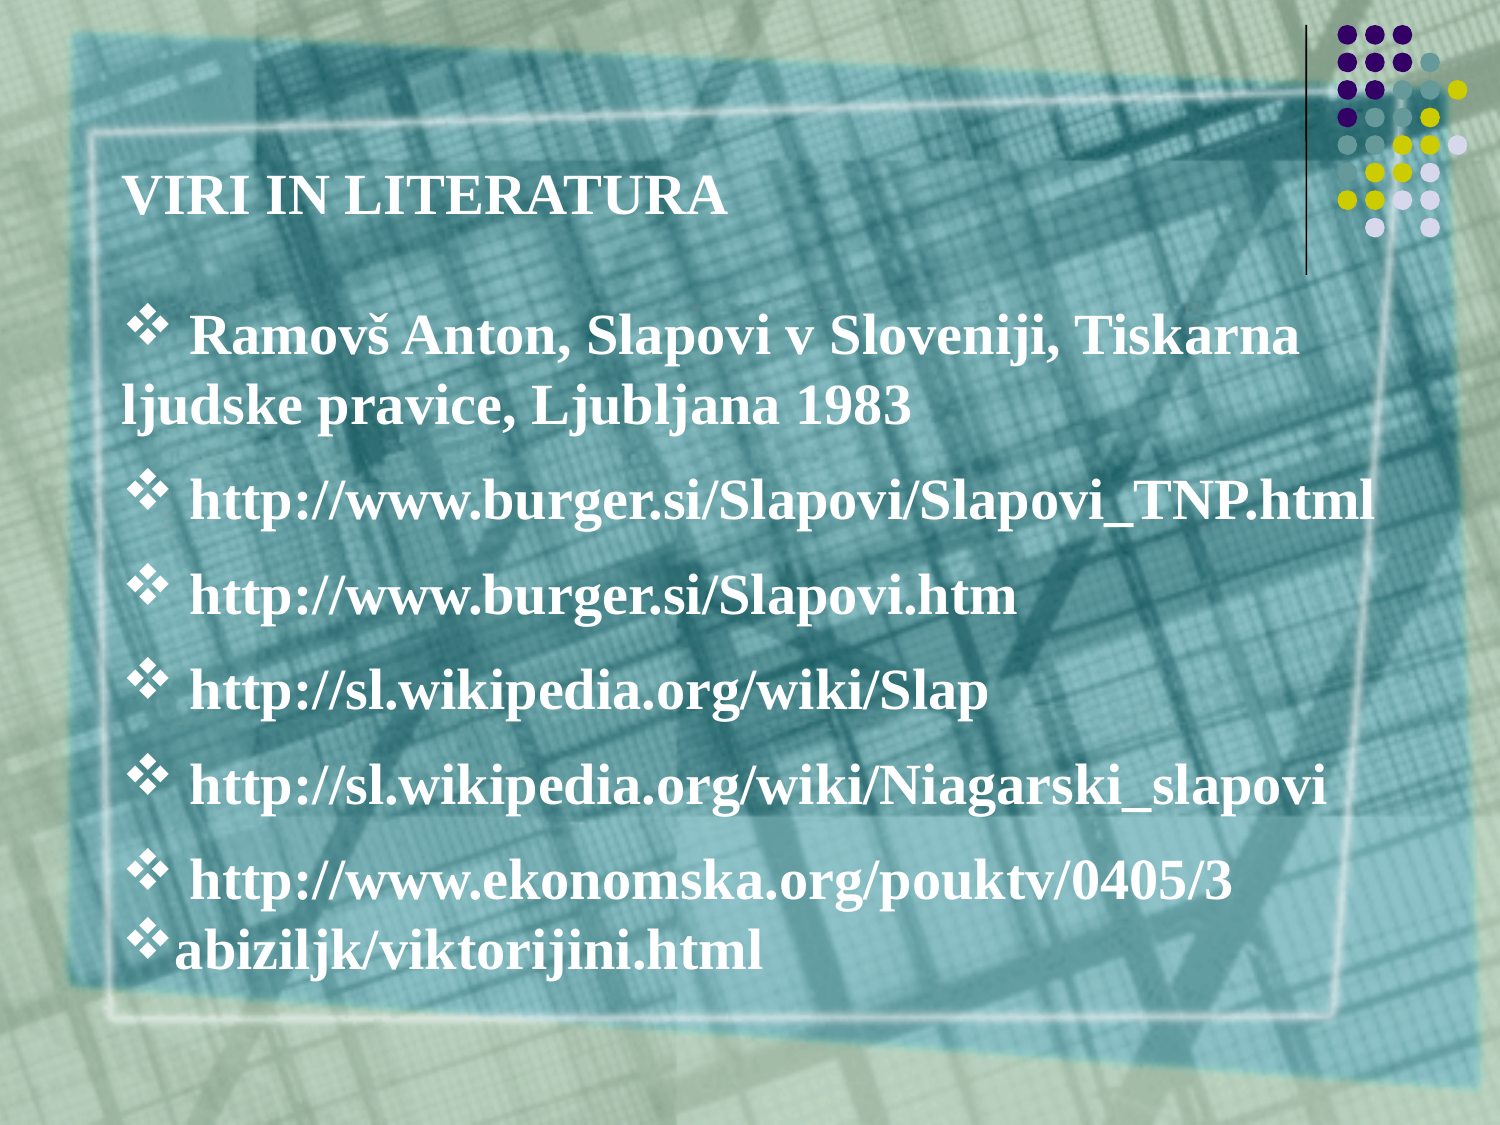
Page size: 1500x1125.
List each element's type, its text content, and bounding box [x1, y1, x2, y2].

picture [0, 0, 1500, 1125]
text_box VIRI IN LITERATURA Ramovš Anton, Slapovi v Sloveniji, Tiskarna ljudske pravice, Ljubljana 1983 http://www.burger.si/Slapovi/Slapovi_TNP.html http://www.burger.si/Slapovi.htm http://sl.wikipedia.org/wiki/Slap http://sl.wikipedia.org/wiki/Niagarski_slapovi http://www.ekonomska.org/pouktv/0405/3 abiziljk/viktorijini.html [107, 148, 1392, 989]
